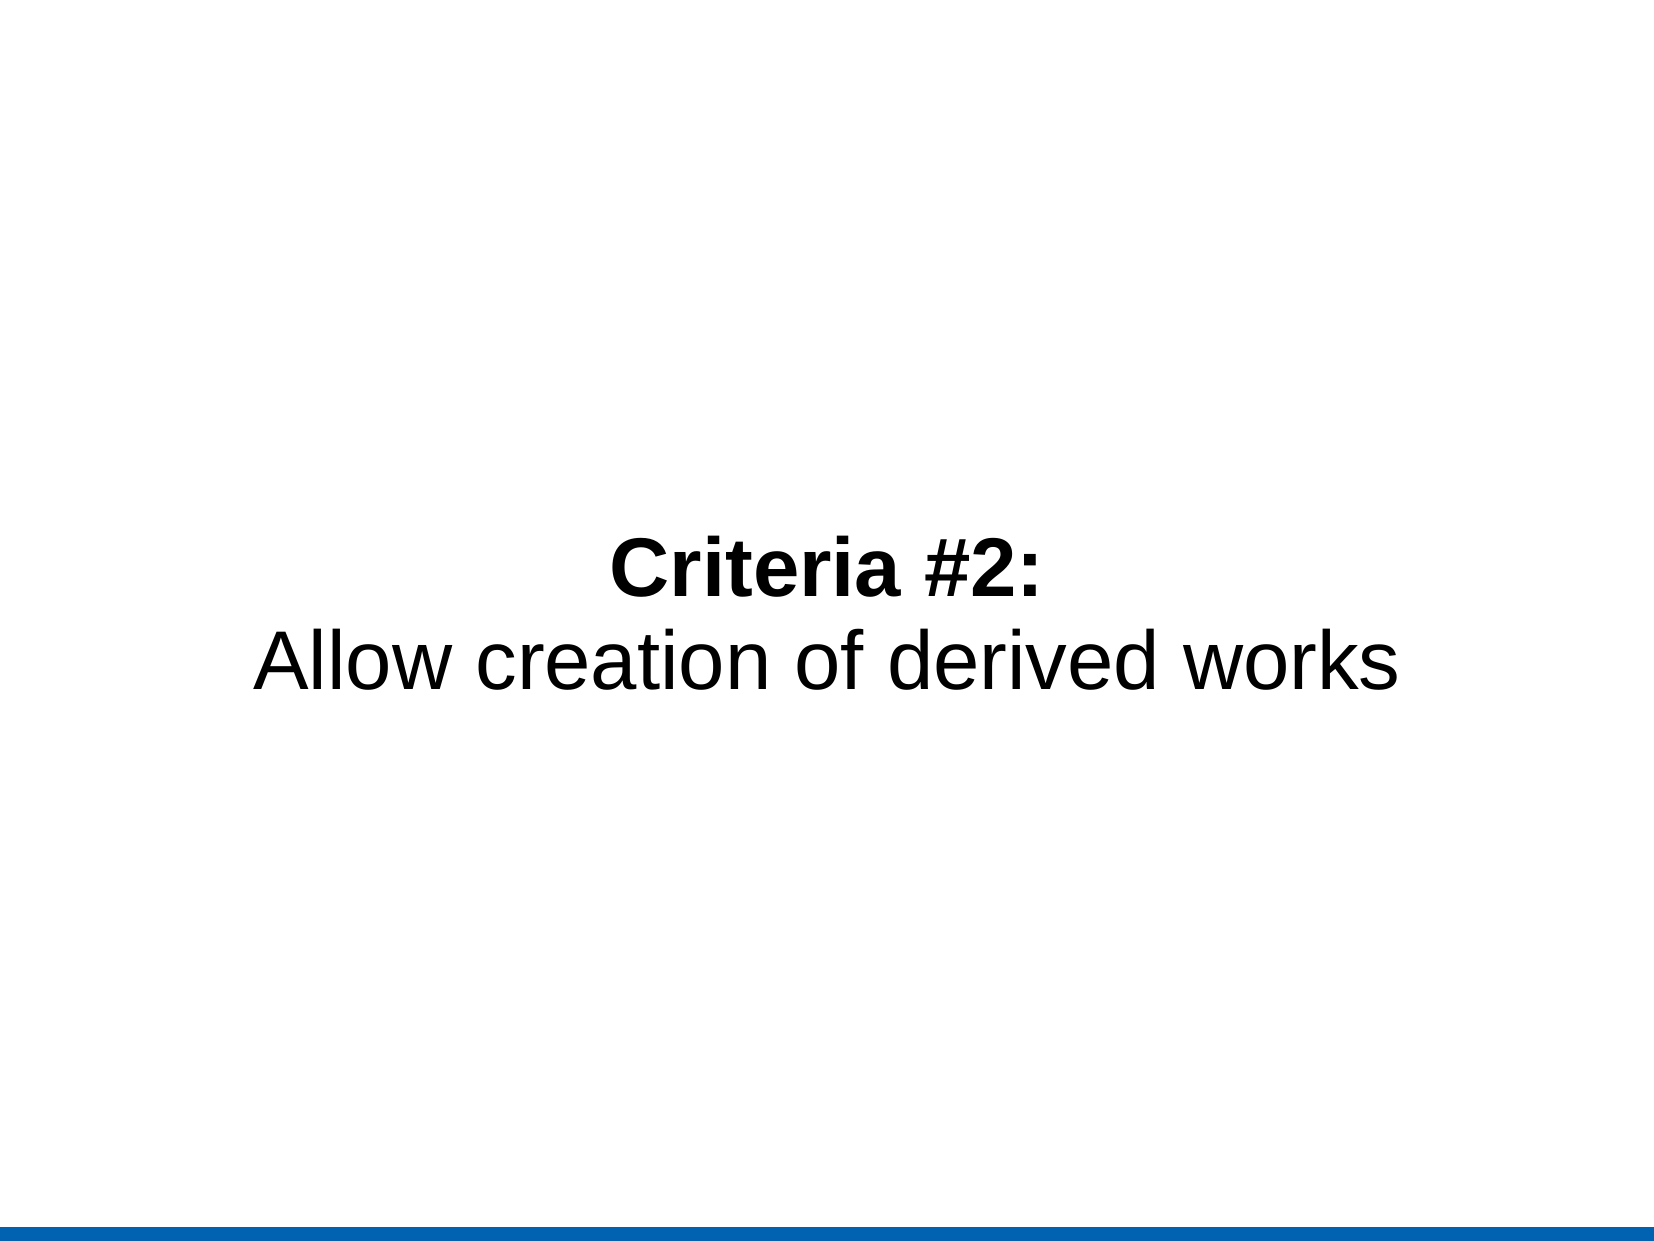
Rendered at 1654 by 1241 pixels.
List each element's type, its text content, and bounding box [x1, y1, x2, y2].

subtitle Criteria #2: Allow creation of derived works [121, 112, 1534, 1117]
